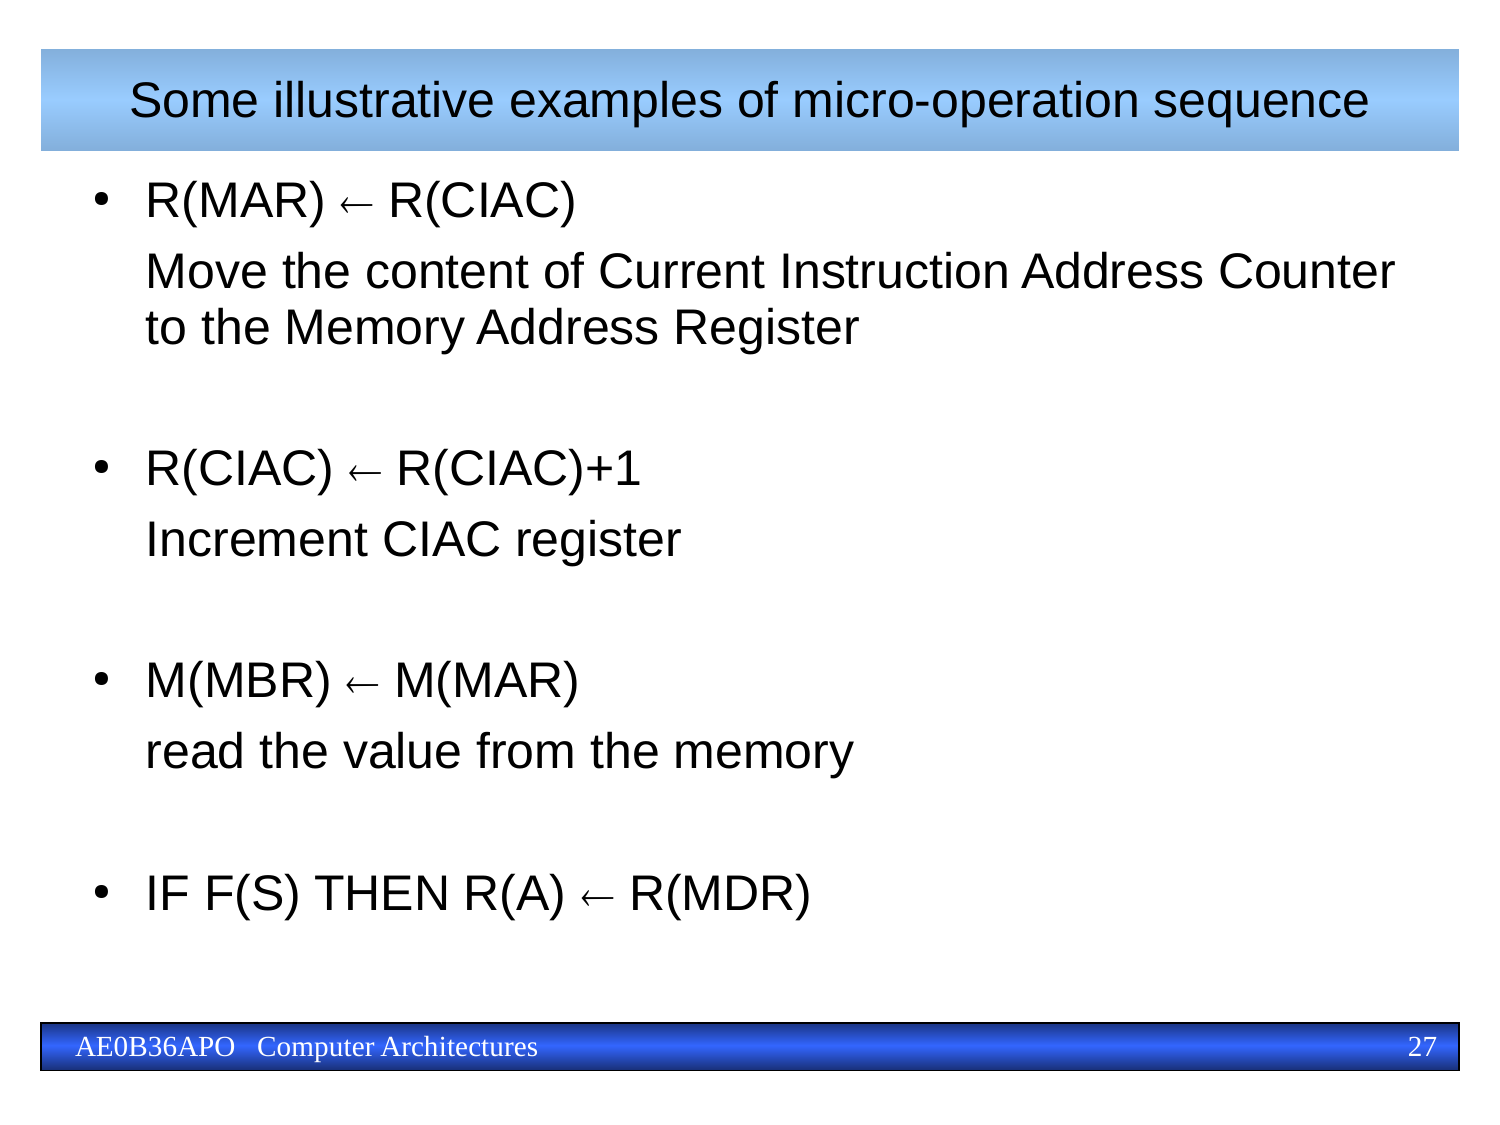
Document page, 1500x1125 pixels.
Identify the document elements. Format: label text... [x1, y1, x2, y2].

title Some illustrative examples of micro-operation sequence [41, 49, 1459, 151]
list R(MAR)  R(CIAC) Move the content of Current Instruction Address Counter to the Memory Address Register R(CIAC)  R(CIAC)+1 Increment CIAC register M(MBR)  M(MAR) read the value from the memory IF F(S) THEN R(A)  R(MDR) [75, 172, 1426, 988]
